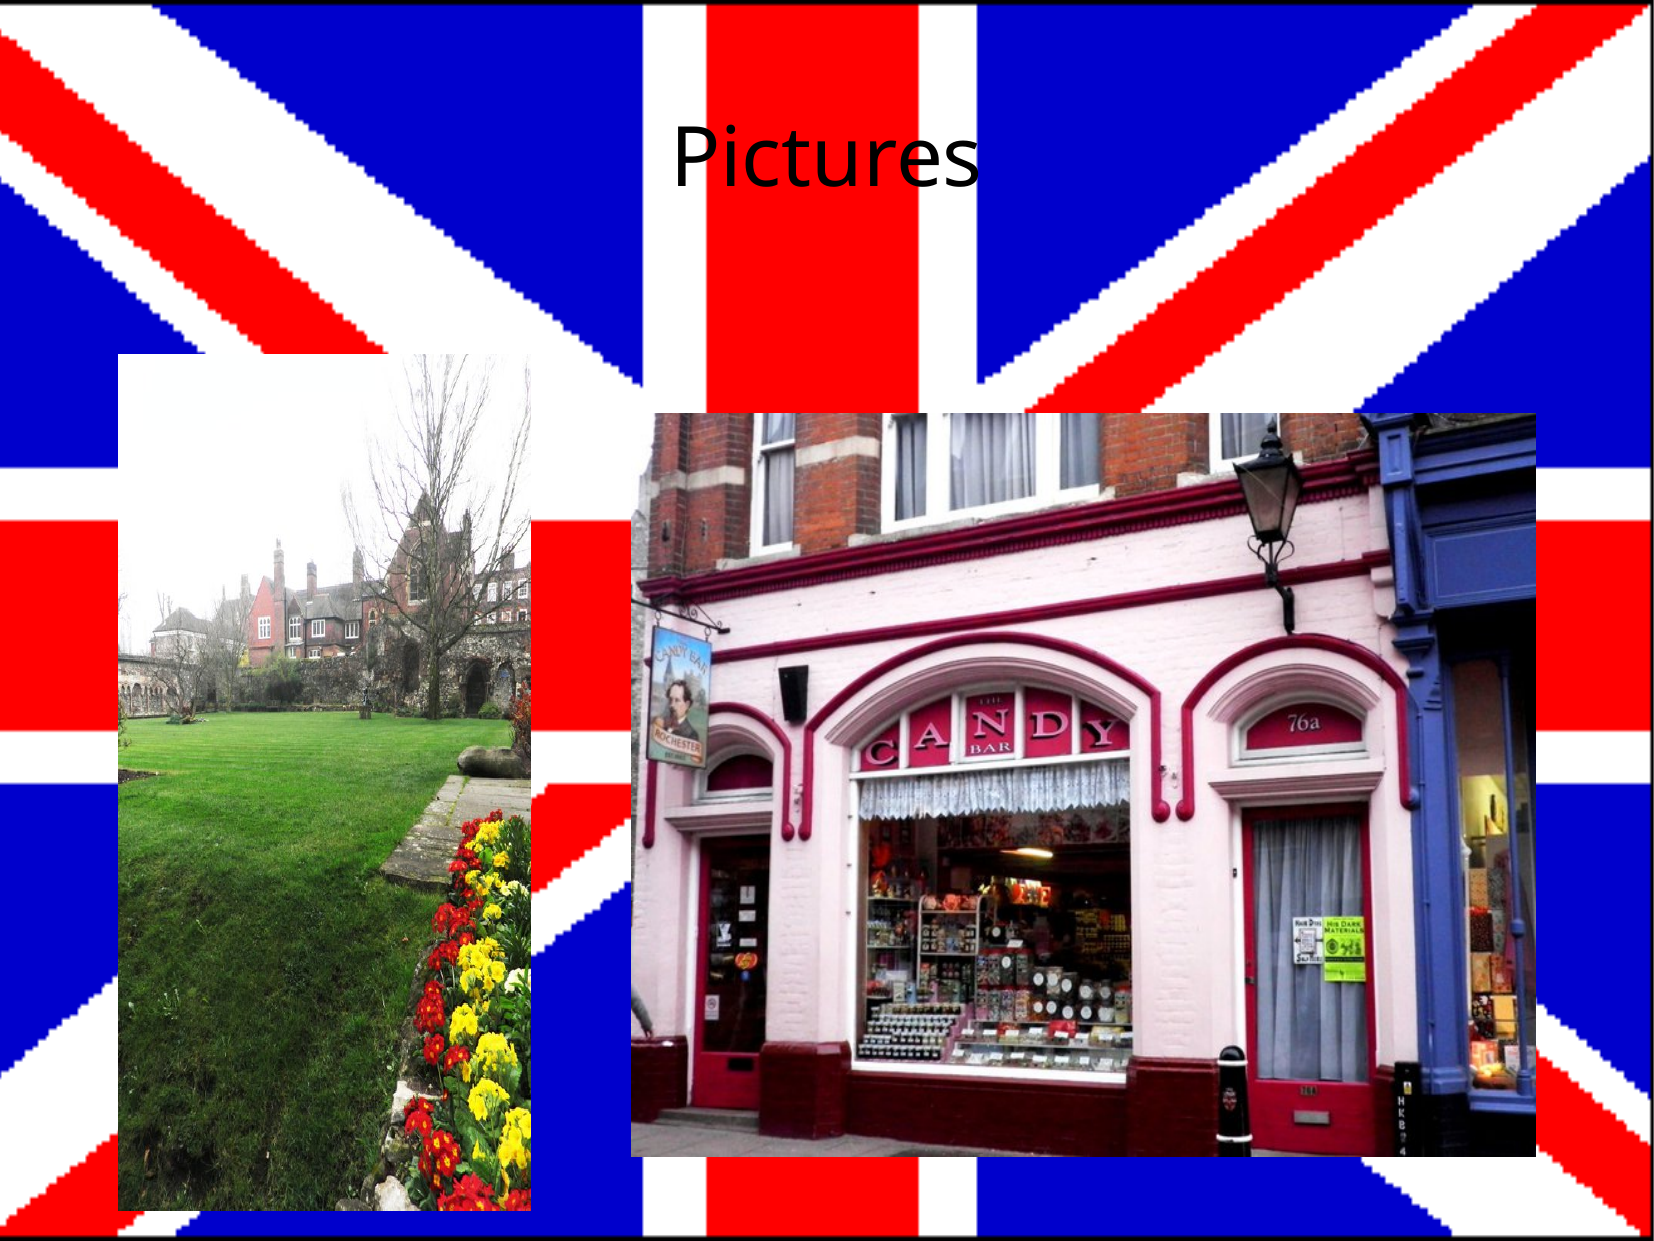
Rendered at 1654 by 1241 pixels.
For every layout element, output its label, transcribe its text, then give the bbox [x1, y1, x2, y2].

picture [0, 0, 1654, 1241]
title Pictures [82, 49, 1571, 257]
